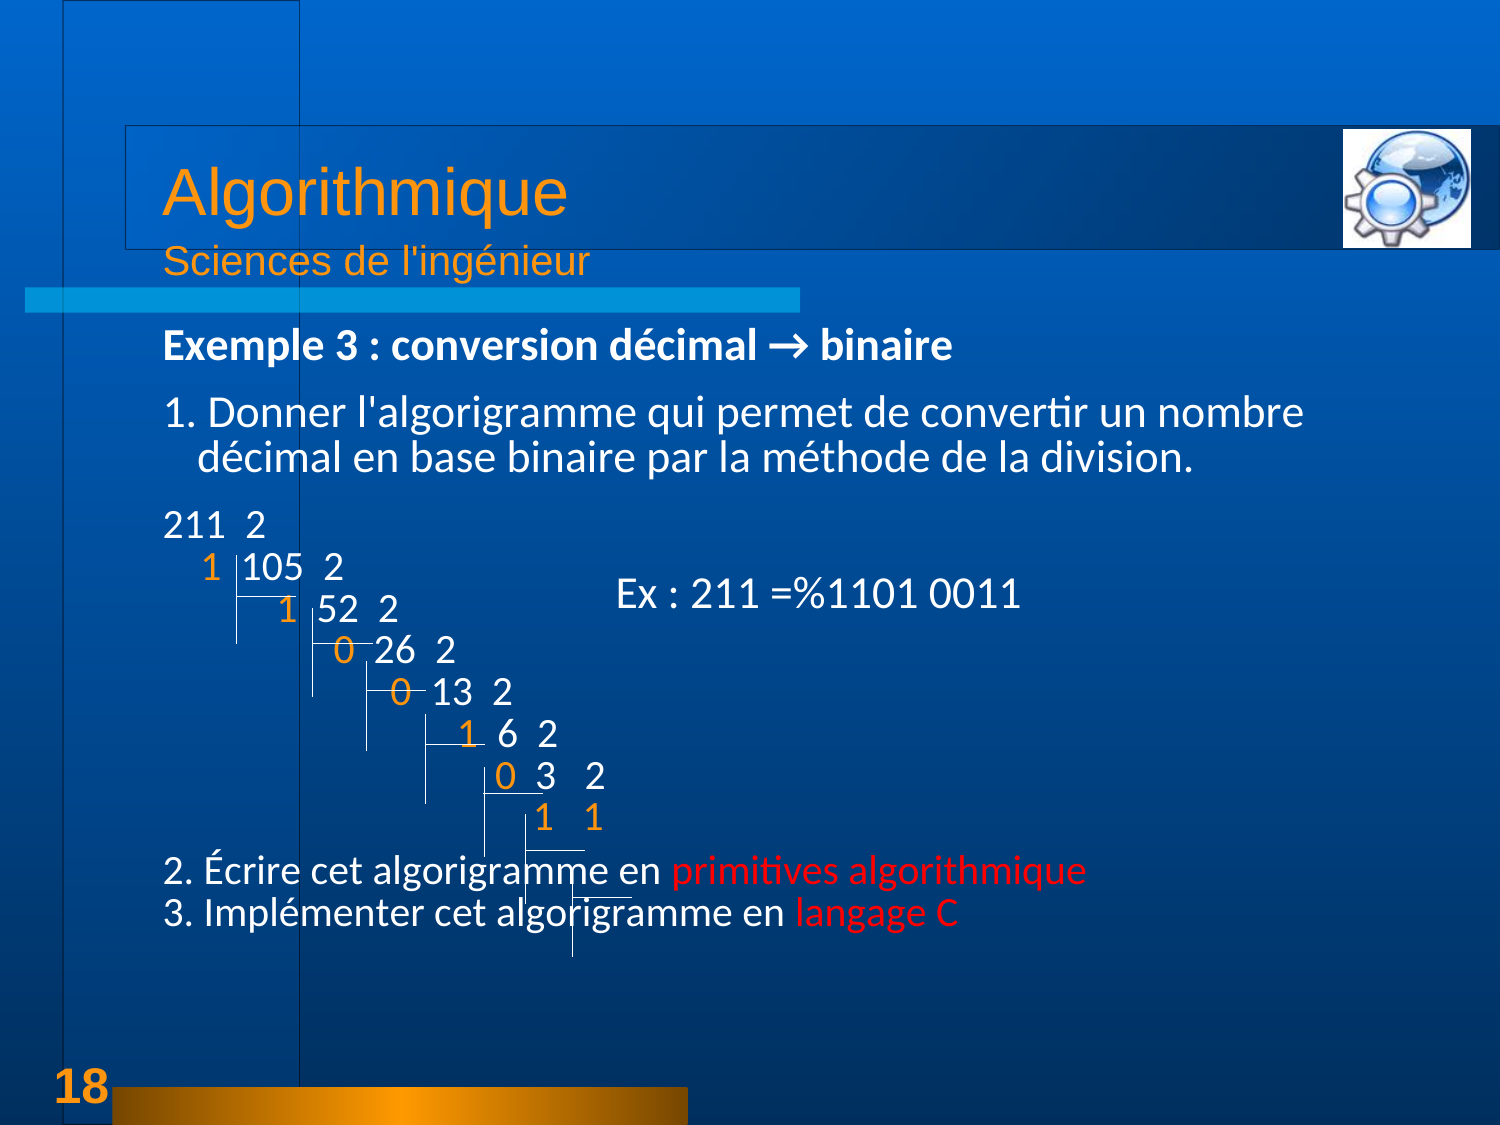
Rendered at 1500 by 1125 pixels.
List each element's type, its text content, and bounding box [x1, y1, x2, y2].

picture [1343, 129, 1471, 248]
text_box Ex : 211 =%1101 0011 [590, 566, 1152, 638]
text_box Exemple 3 : conversion décimal → binaire Donner l'algorigramme qui permet de convertir un nombre décimal en base binaire par la méthode de la division. 211 2 1 105 2 1 52 2 0 26 2 0 13 2 1 6 2 0 3 2 1 1 Écrire cet algorigramme en primitives algorithmique Implémenter cet algorigramme en langage C [147, 318, 1418, 1072]
